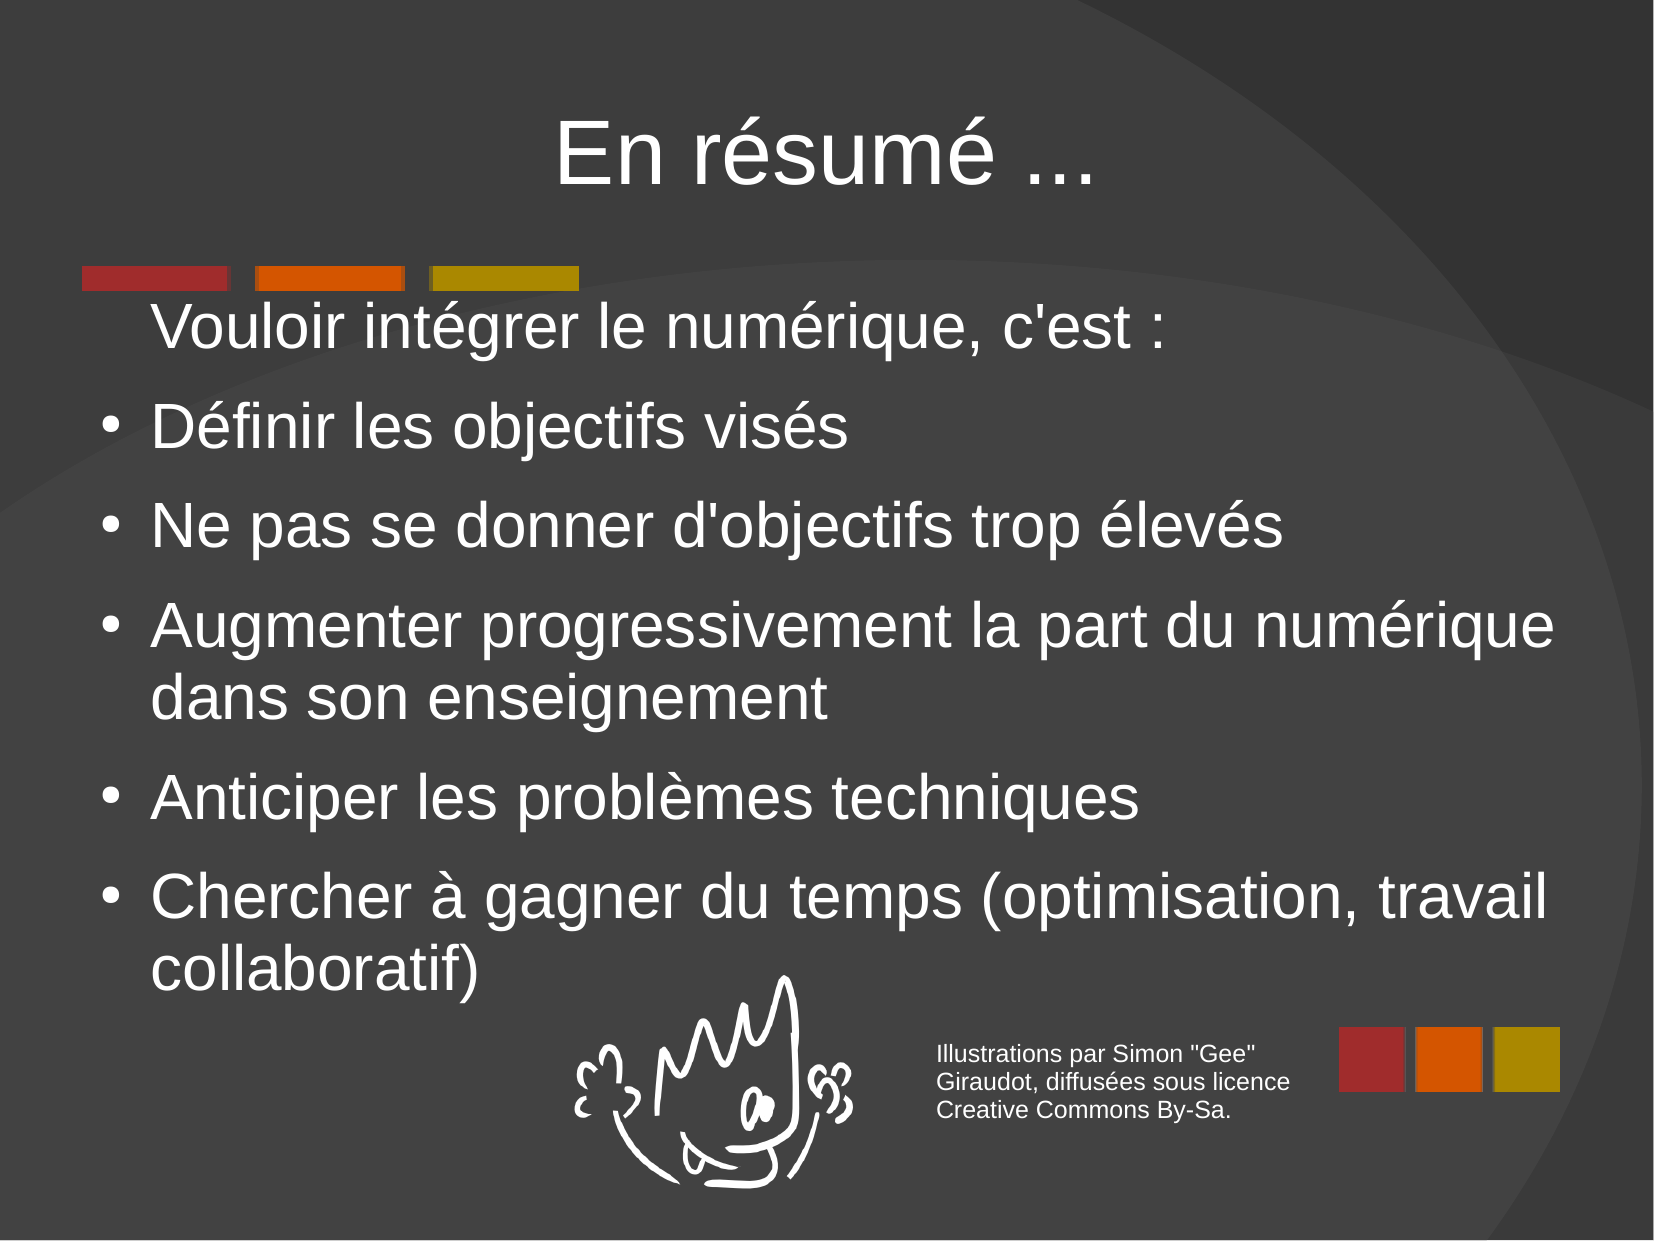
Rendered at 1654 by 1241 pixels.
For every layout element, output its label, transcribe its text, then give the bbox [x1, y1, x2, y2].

text_box Illustrations par Simon "Gee" Giraudot, diffusées sous licence Creative Commons By-Sa. [921, 1032, 1335, 1161]
list Vouloir intégrer le numérique, c'est : Définir les objectifs visés Ne pas se donner d'objectifs trop élevés Augmenter progressivement la part du numérique dans son enseignement Anticiper les problèmes techniques Chercher à gagner du temps (optimisation, travail collaboratif) [82, 290, 1571, 1010]
title En résumé ... [82, 49, 1571, 257]
picture [82, 266, 579, 290]
picture [566, 968, 863, 1205]
picture [1339, 1027, 1560, 1092]
